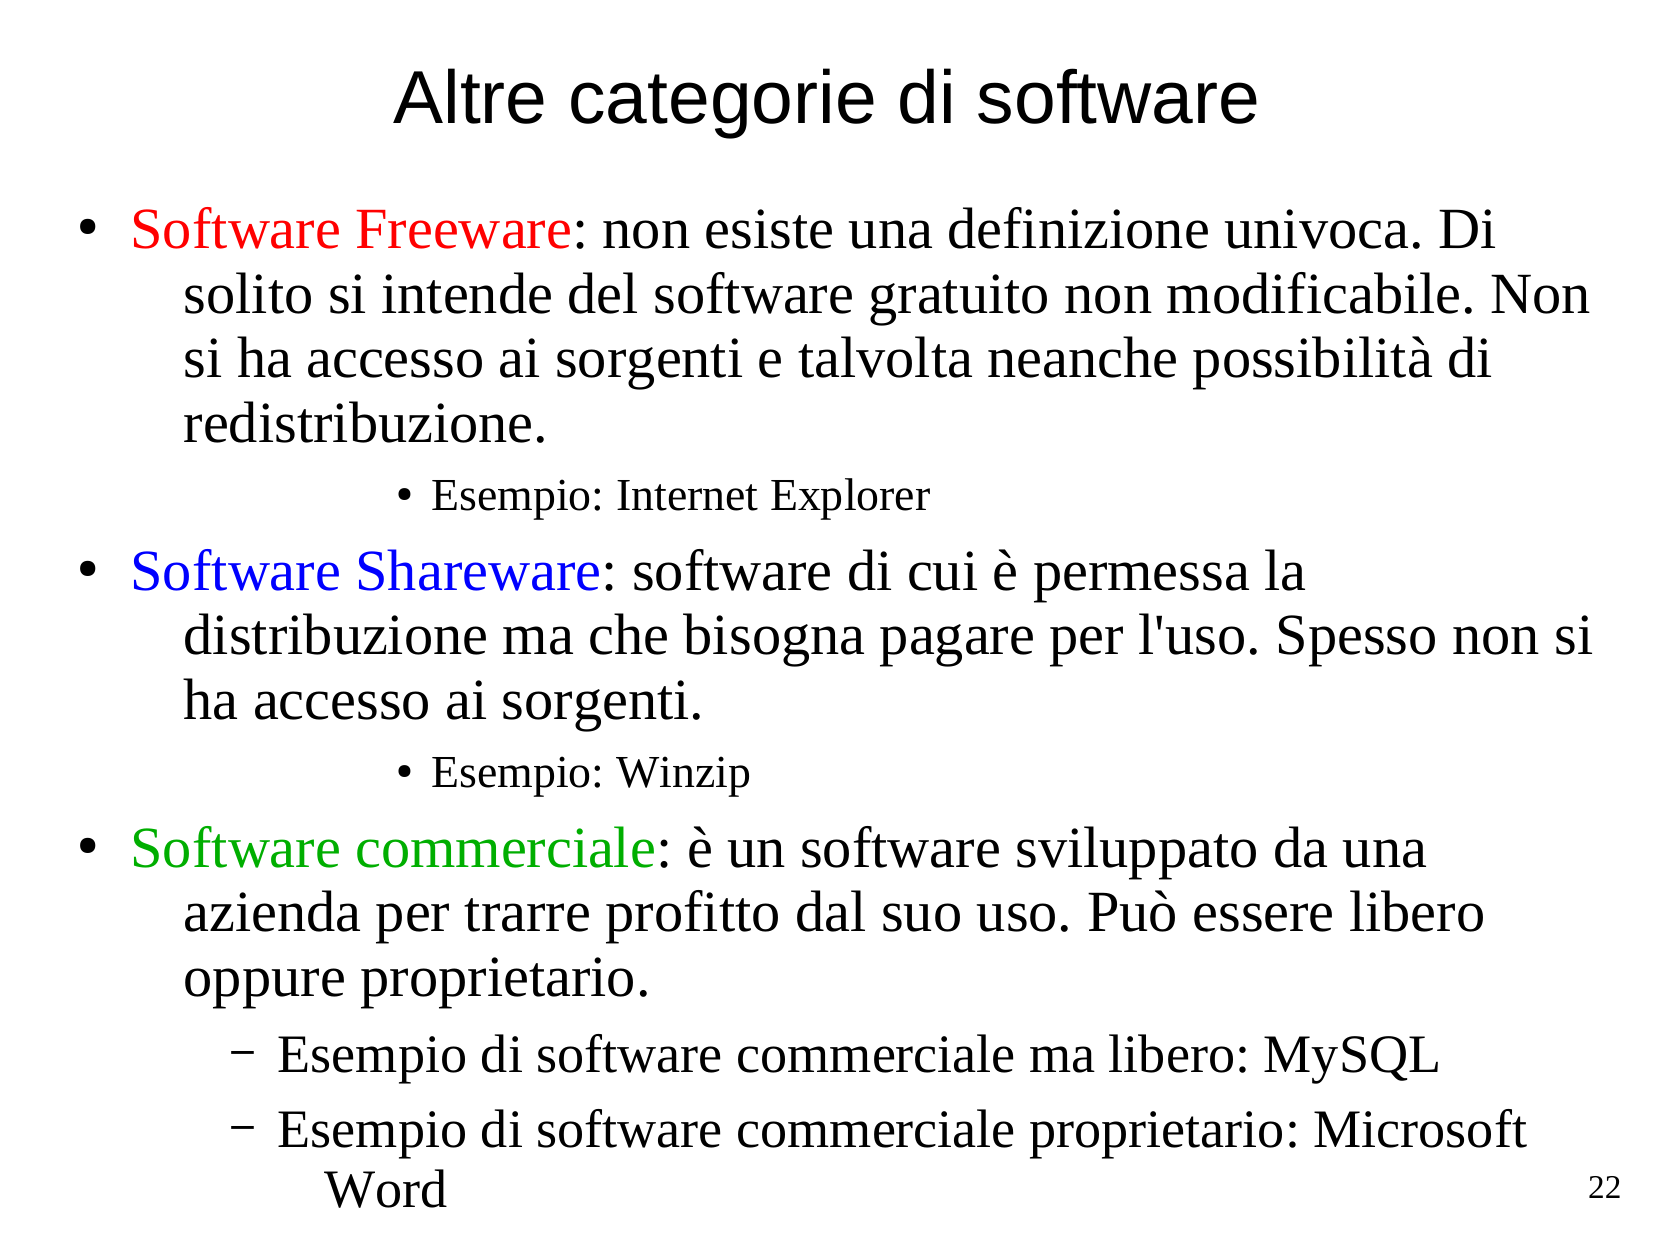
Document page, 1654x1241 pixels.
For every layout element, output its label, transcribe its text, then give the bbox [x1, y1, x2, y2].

title Altre categorie di software [37, 30, 1617, 166]
list Software Freeware: non esiste una definizione univoca. Di solito si intende del software gratuito non modificabile. Non si ha accesso ai sorgenti e talvolta neanche possibilità di redistribuzione. Esempio: Internet Explorer Software Shareware: software di cui è permessa la distribuzione ma che bisogna pagare per l'uso. Spesso non si ha accesso ai sorgenti. Esempio: Winzip Software commerciale: è un software sviluppato da una azienda per trarre profitto dal suo uso. Può essere libero oppure proprietario. Esempio di software commerciale ma libero: MySQL Esempio di software commerciale proprietario: Microsoft Word [42, 196, 1612, 1187]
